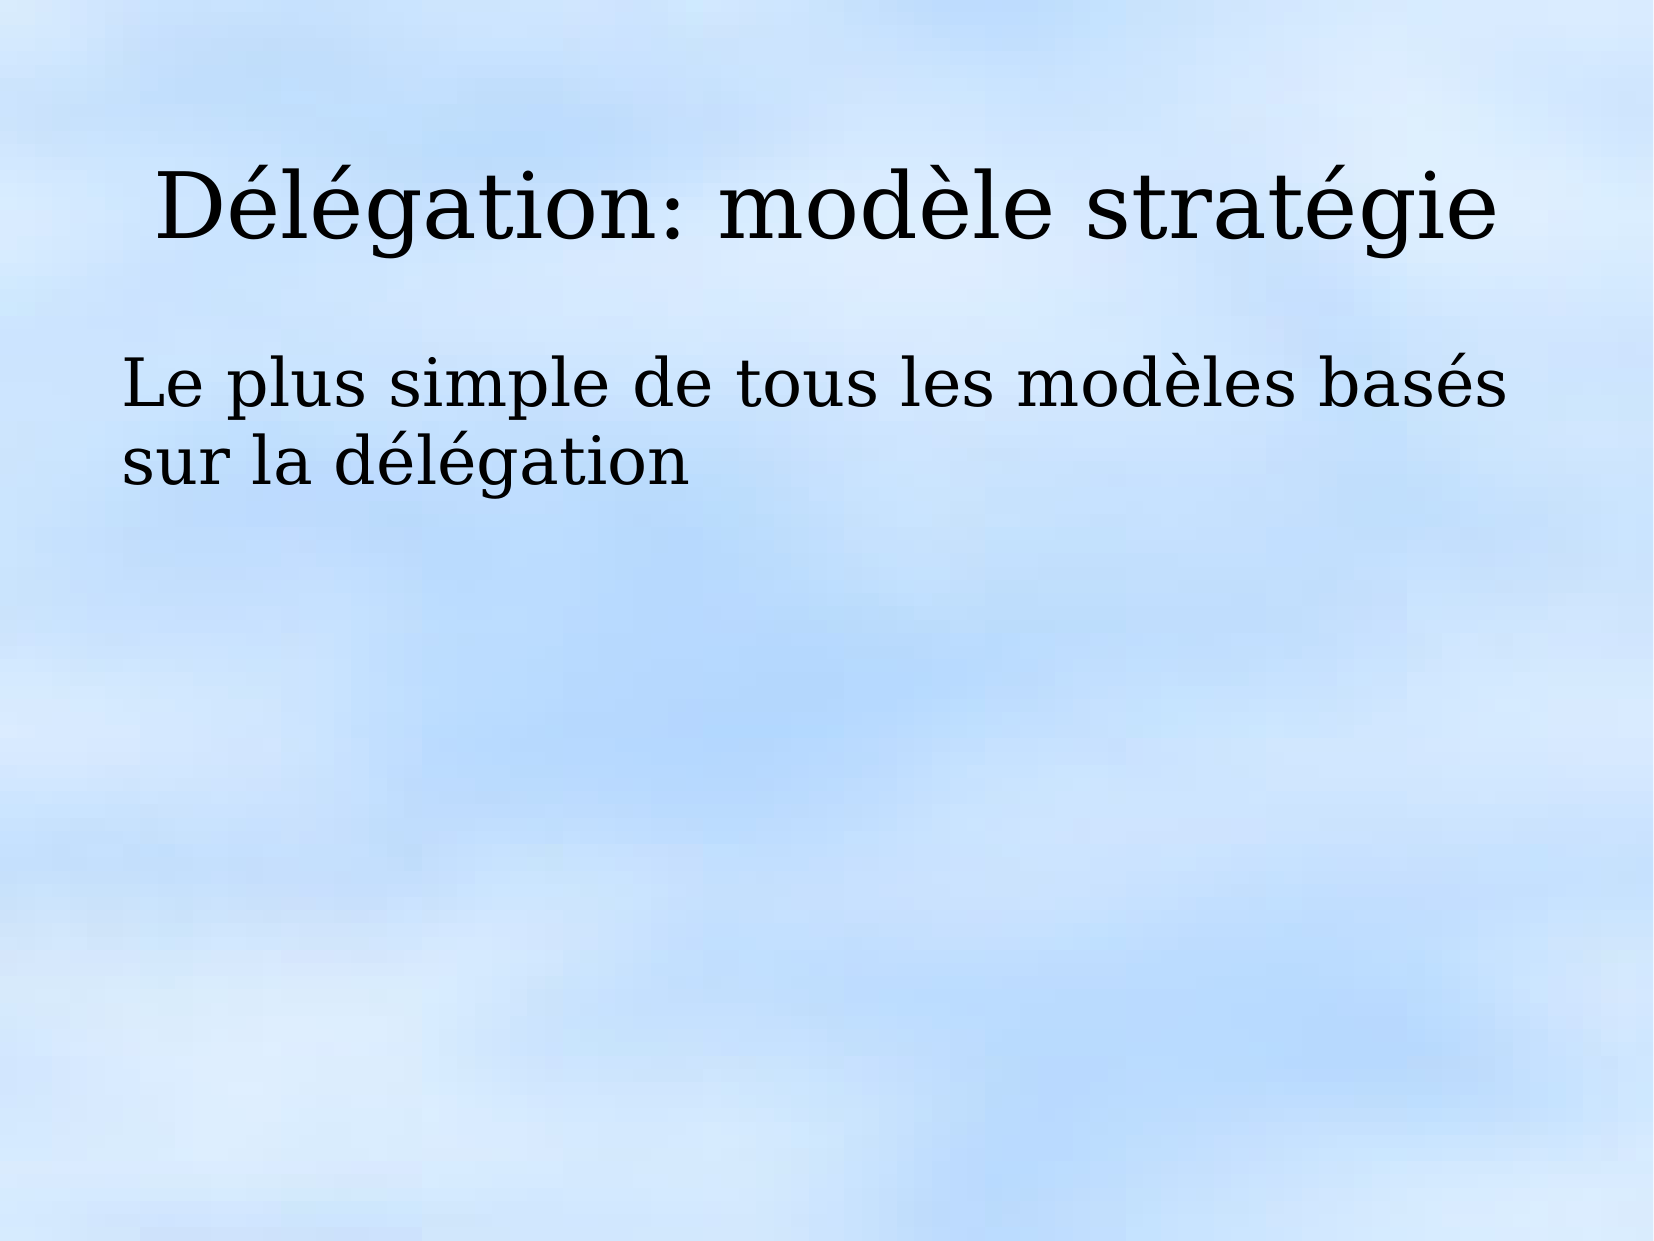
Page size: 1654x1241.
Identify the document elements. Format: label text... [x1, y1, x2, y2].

picture [0, 0, 1654, 1241]
list Le plus simple de tous les modèles basés sur la délégation [121, 344, 1534, 1127]
title Délégation: modèle stratégie [121, 102, 1534, 311]
